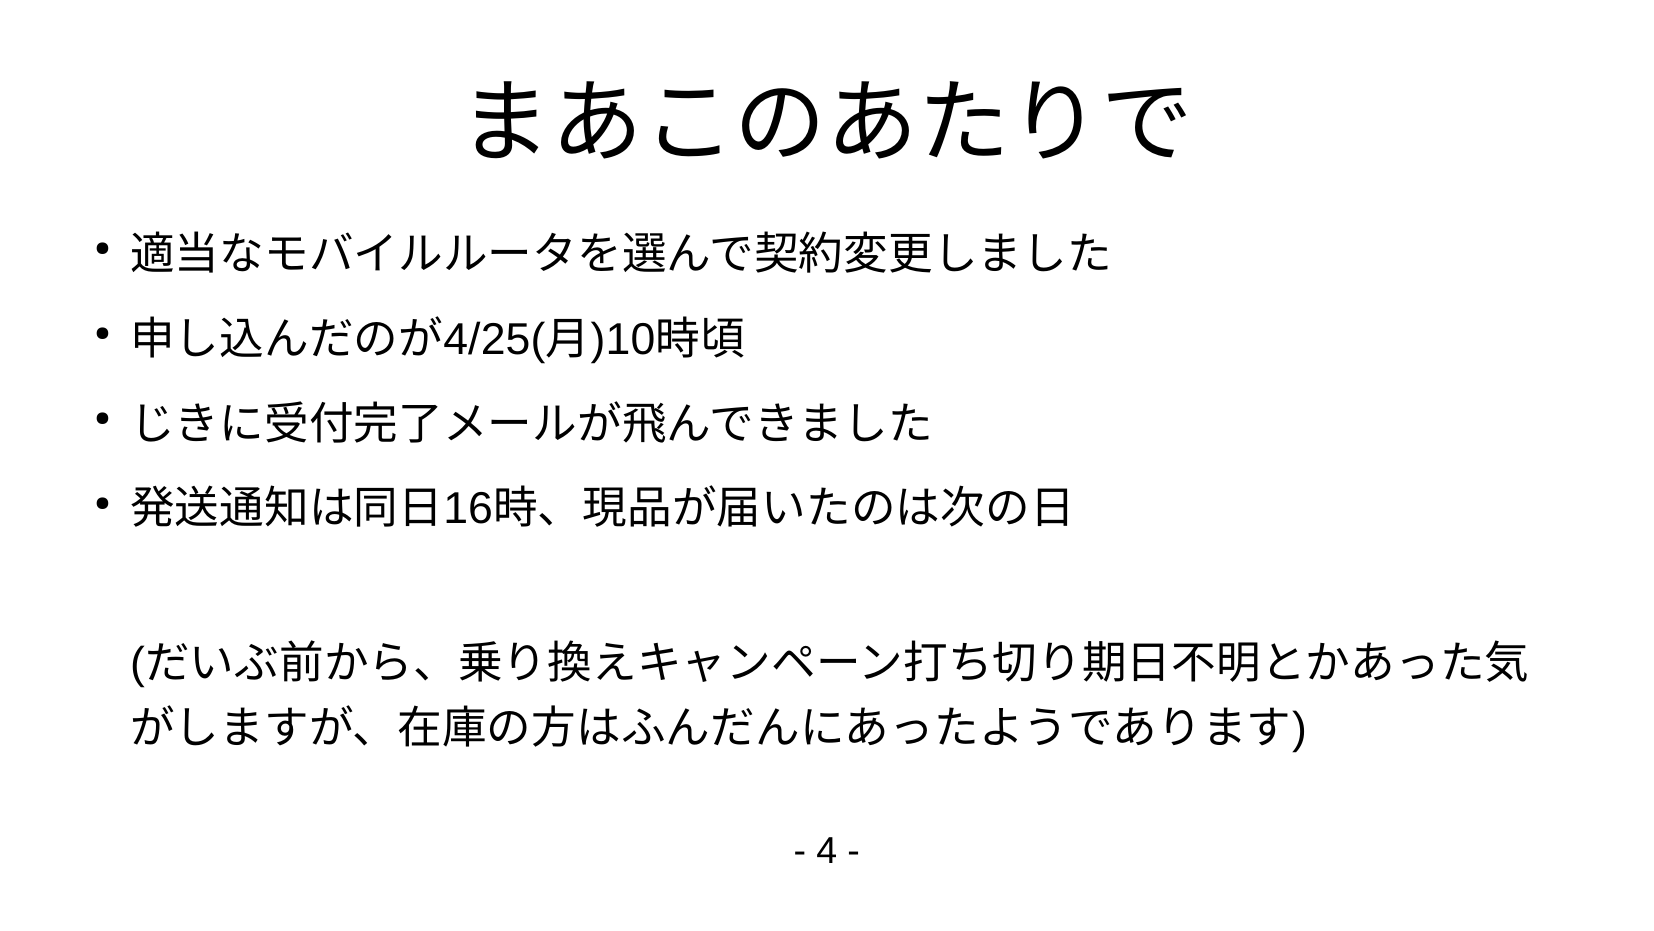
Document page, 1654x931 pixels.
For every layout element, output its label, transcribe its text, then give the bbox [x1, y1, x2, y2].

list 適当なモバイルルータを選んで契約変更しました 申し込んだのが4/25(月)10時頃 じきに受付完了メールが飛んできました 発送通知は同日16時、現品が届いたのは次の日 (だいぶ前から、乗り換えキャンペーン打ち切り期日不明とかあった気がしますが、在庫の方はふんだんにあったようであります) [82, 217, 1571, 758]
text_box - <番号> - [703, 815, 950, 886]
title まあこのあたりで [82, 37, 1571, 193]
